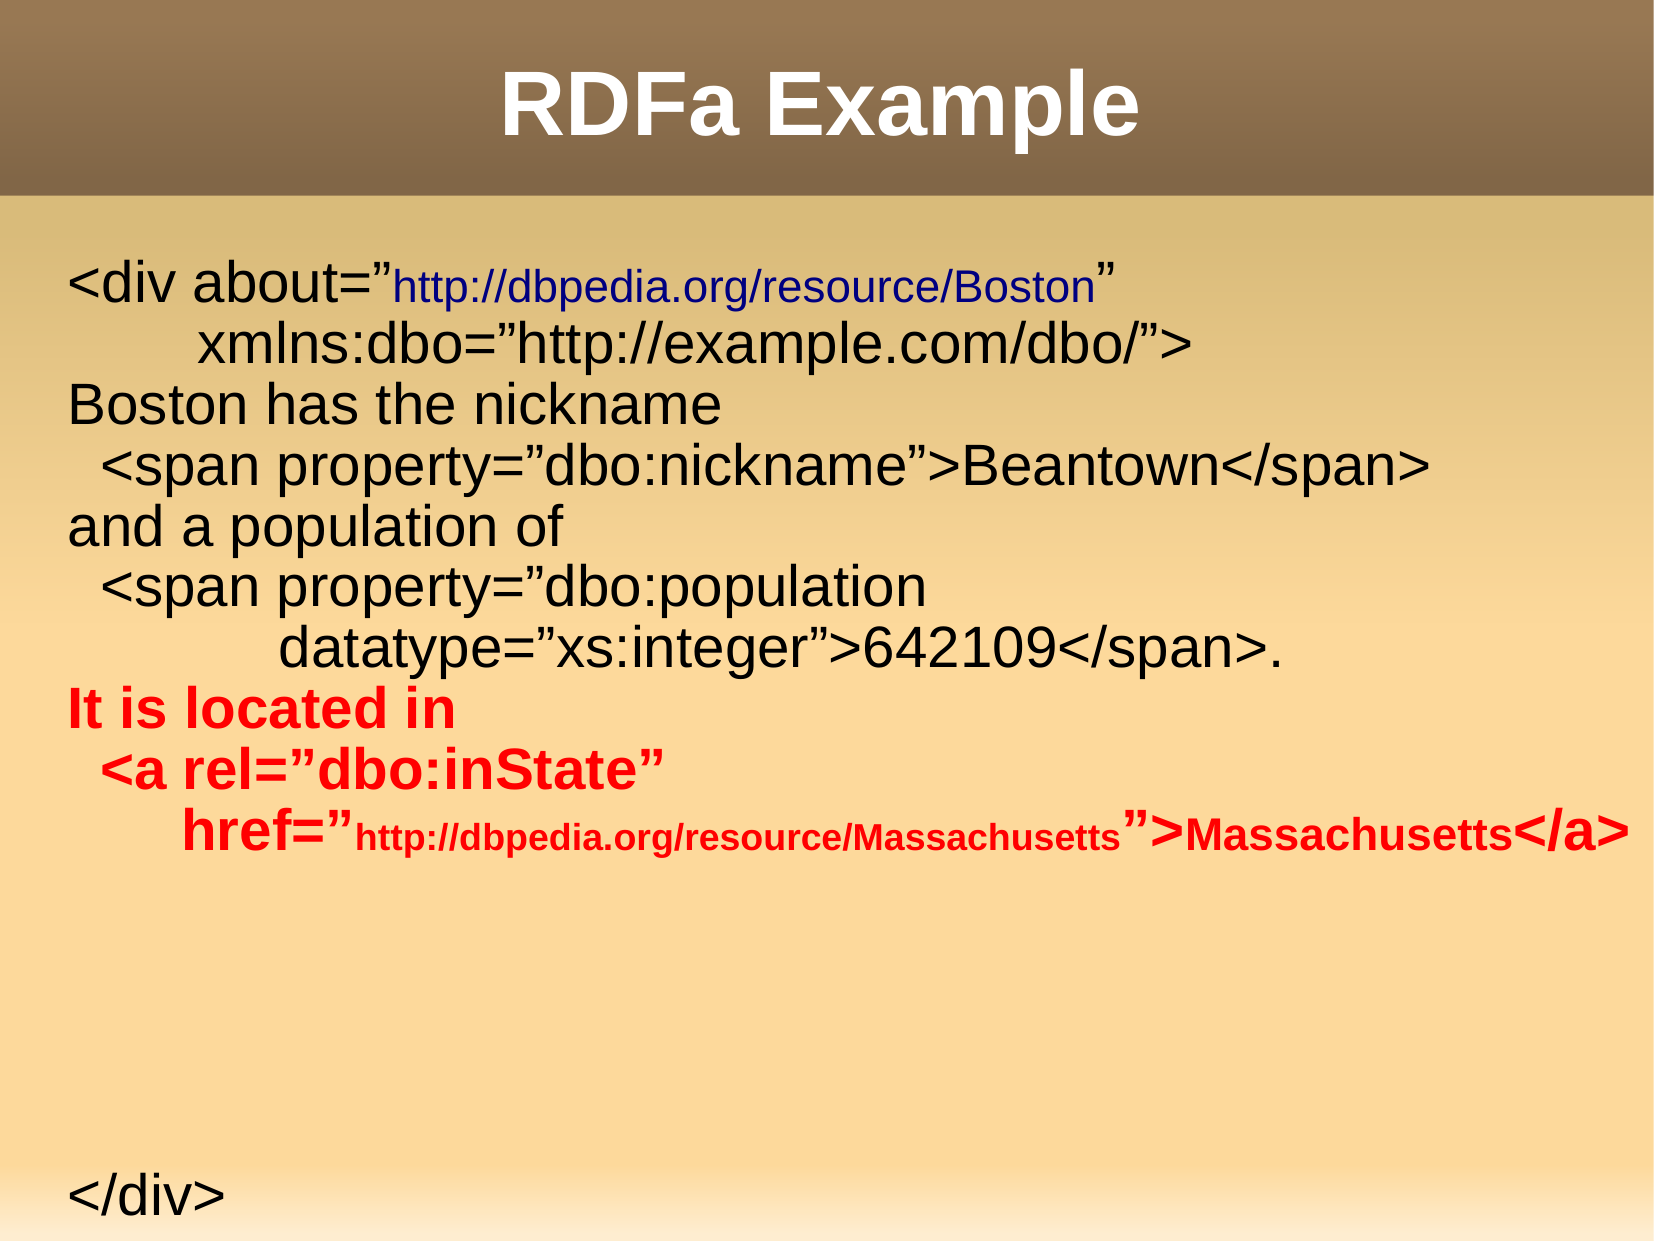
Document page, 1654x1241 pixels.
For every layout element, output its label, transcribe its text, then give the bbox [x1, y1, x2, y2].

picture [0, 0, 1654, 1241]
text_box <div about=”http://dbpedia.org/resource/Boston” xmlns:dbo=”http://example.com/dbo/”> Boston has the nickname <span property=”dbo:nickname”>Beantown</span> and a population of <span property=”dbo:population datatype=”xs:integer”>642109</span>. It is located in <a rel=”dbo:inState” href=”http://dbpedia.org/resource/Massachusetts”>Massachusetts</a> </div> [52, 246, 1646, 1235]
title RDFa Example [76, 7, 1565, 200]
